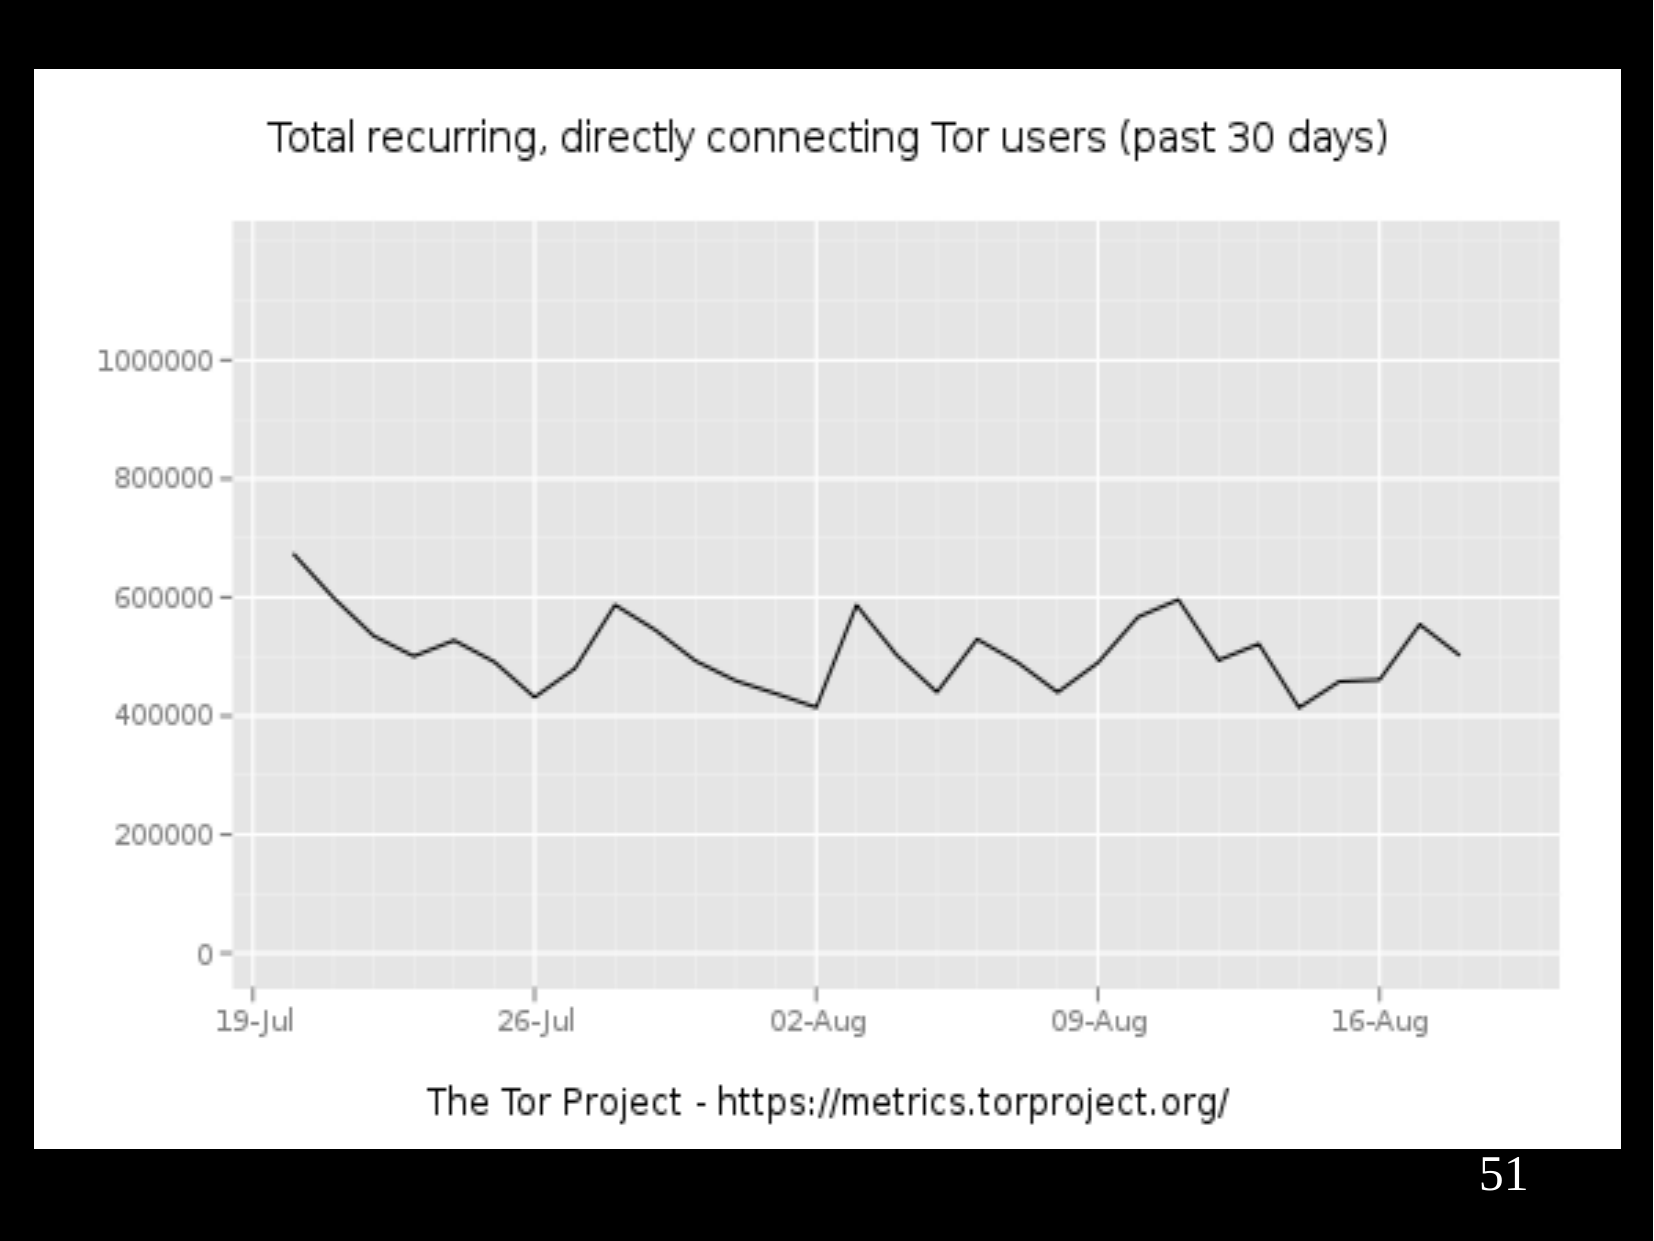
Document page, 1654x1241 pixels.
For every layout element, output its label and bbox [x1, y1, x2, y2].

picture [34, 69, 1621, 1149]
